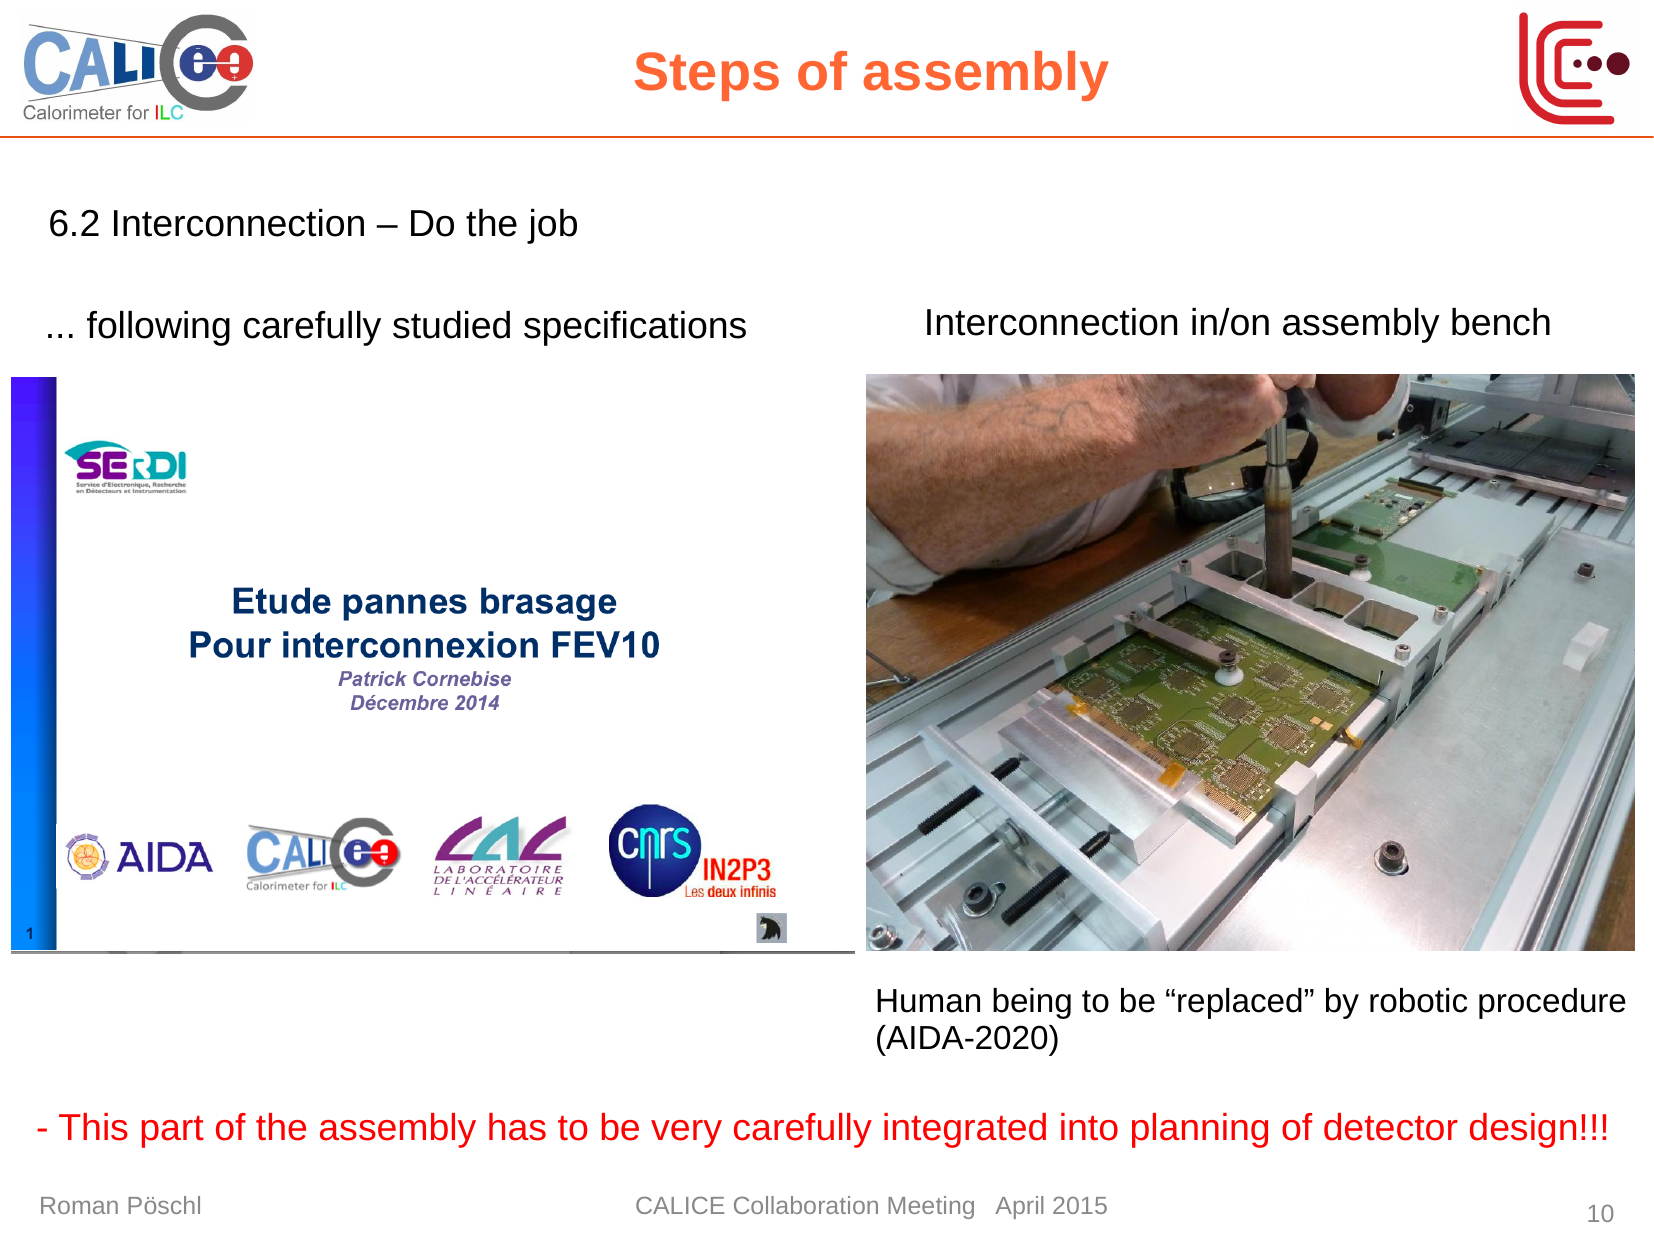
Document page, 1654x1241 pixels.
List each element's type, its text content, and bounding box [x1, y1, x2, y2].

text_box ... following carefully studied specifications [30, 297, 765, 355]
text_box 6.2 Interconnection – Do the job [33, 195, 595, 252]
text_box Human being to be “replaced” by robotic procedure (AIDA-2020) [860, 975, 1644, 1065]
picture [866, 374, 1635, 951]
picture [11, 377, 855, 954]
title Steps of assembly [128, 29, 1617, 113]
text_box Interconnection in/on assembly bench [909, 294, 1569, 351]
picture [1508, 2, 1641, 135]
picture [20, 10, 255, 122]
text_box - This part of the assembly has to be very carefully integrated into planning of detector design!!! [21, 1099, 1630, 1157]
